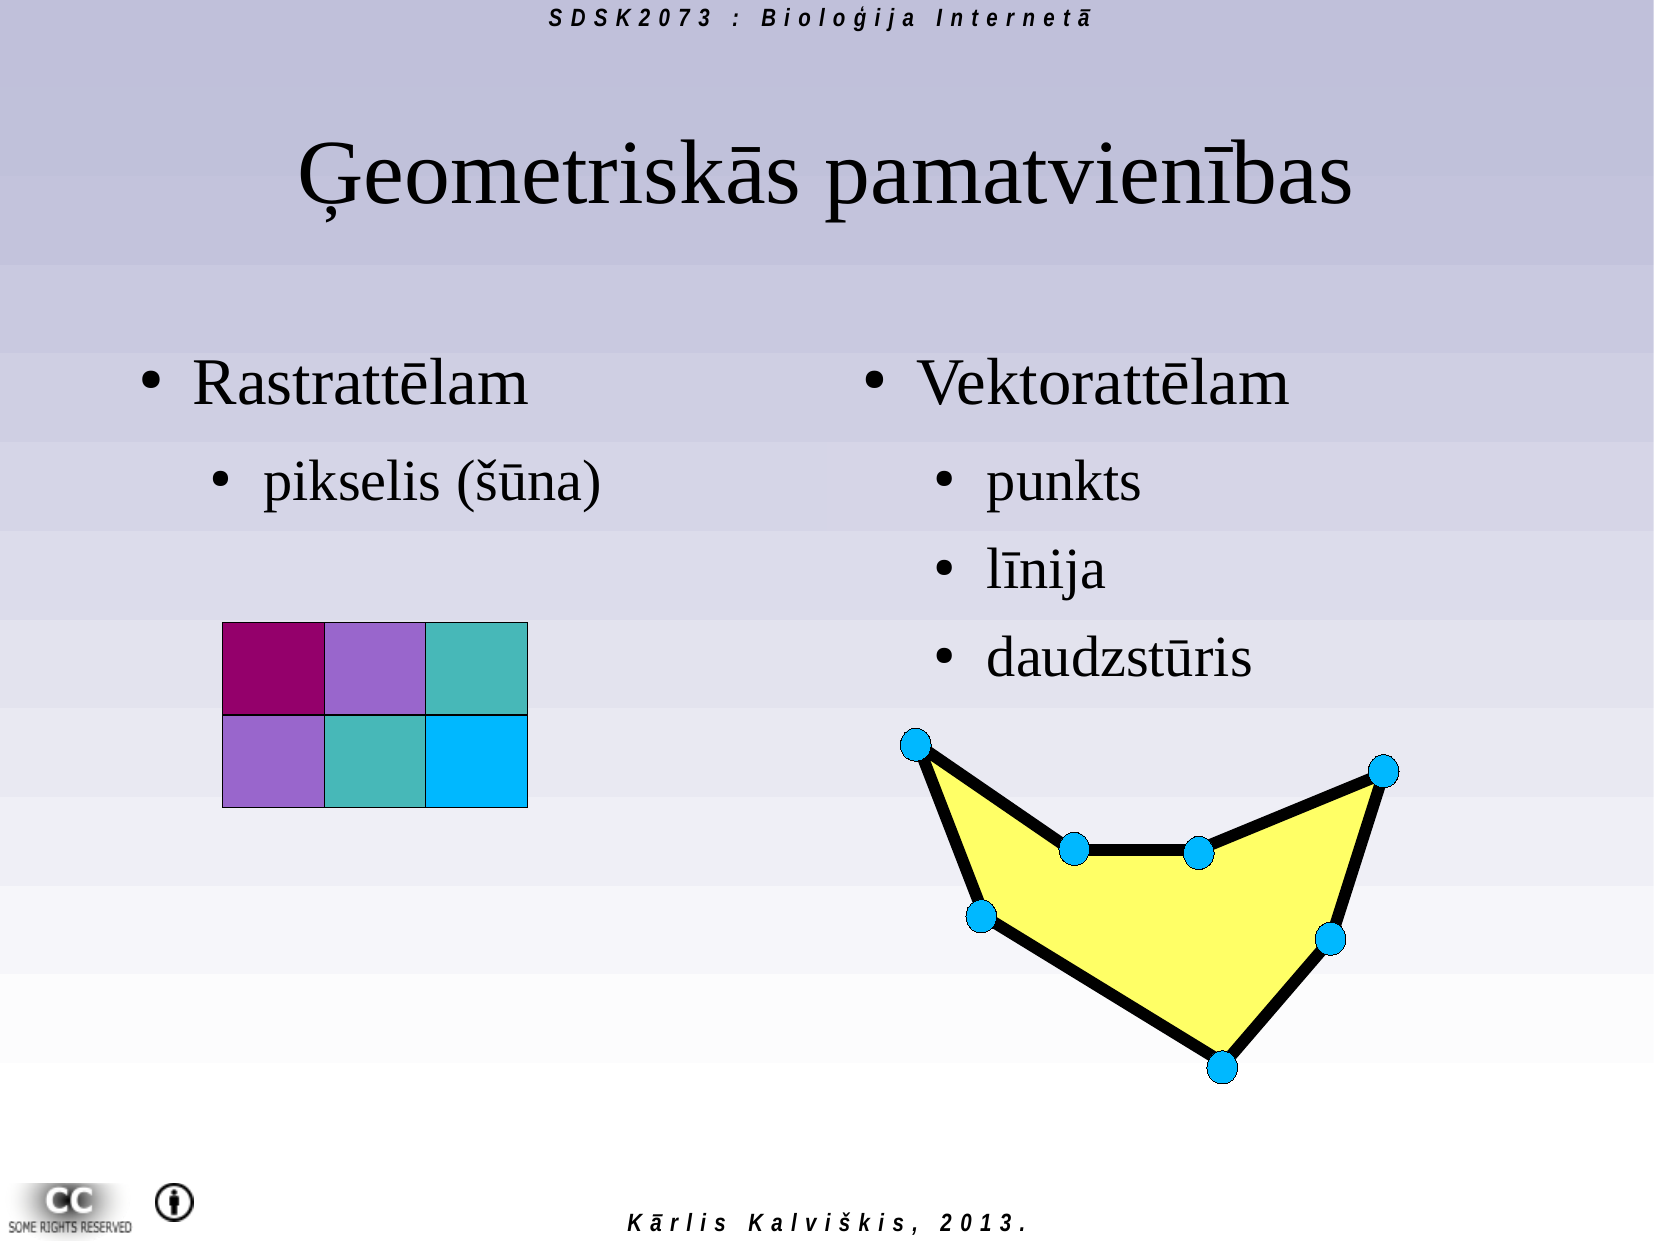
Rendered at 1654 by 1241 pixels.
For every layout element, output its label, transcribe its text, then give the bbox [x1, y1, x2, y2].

list Rastrattēlam pikselis (šūna) [121, 344, 811, 1127]
text_box [900, 728, 1400, 1084]
list Vektorattēlam punkts līnija daudzstūris [845, 344, 1535, 1127]
picture [0, 0, 1654, 1241]
text_box [222, 622, 528, 808]
title Ģeometriskās pamatvienības [29, 49, 1625, 296]
